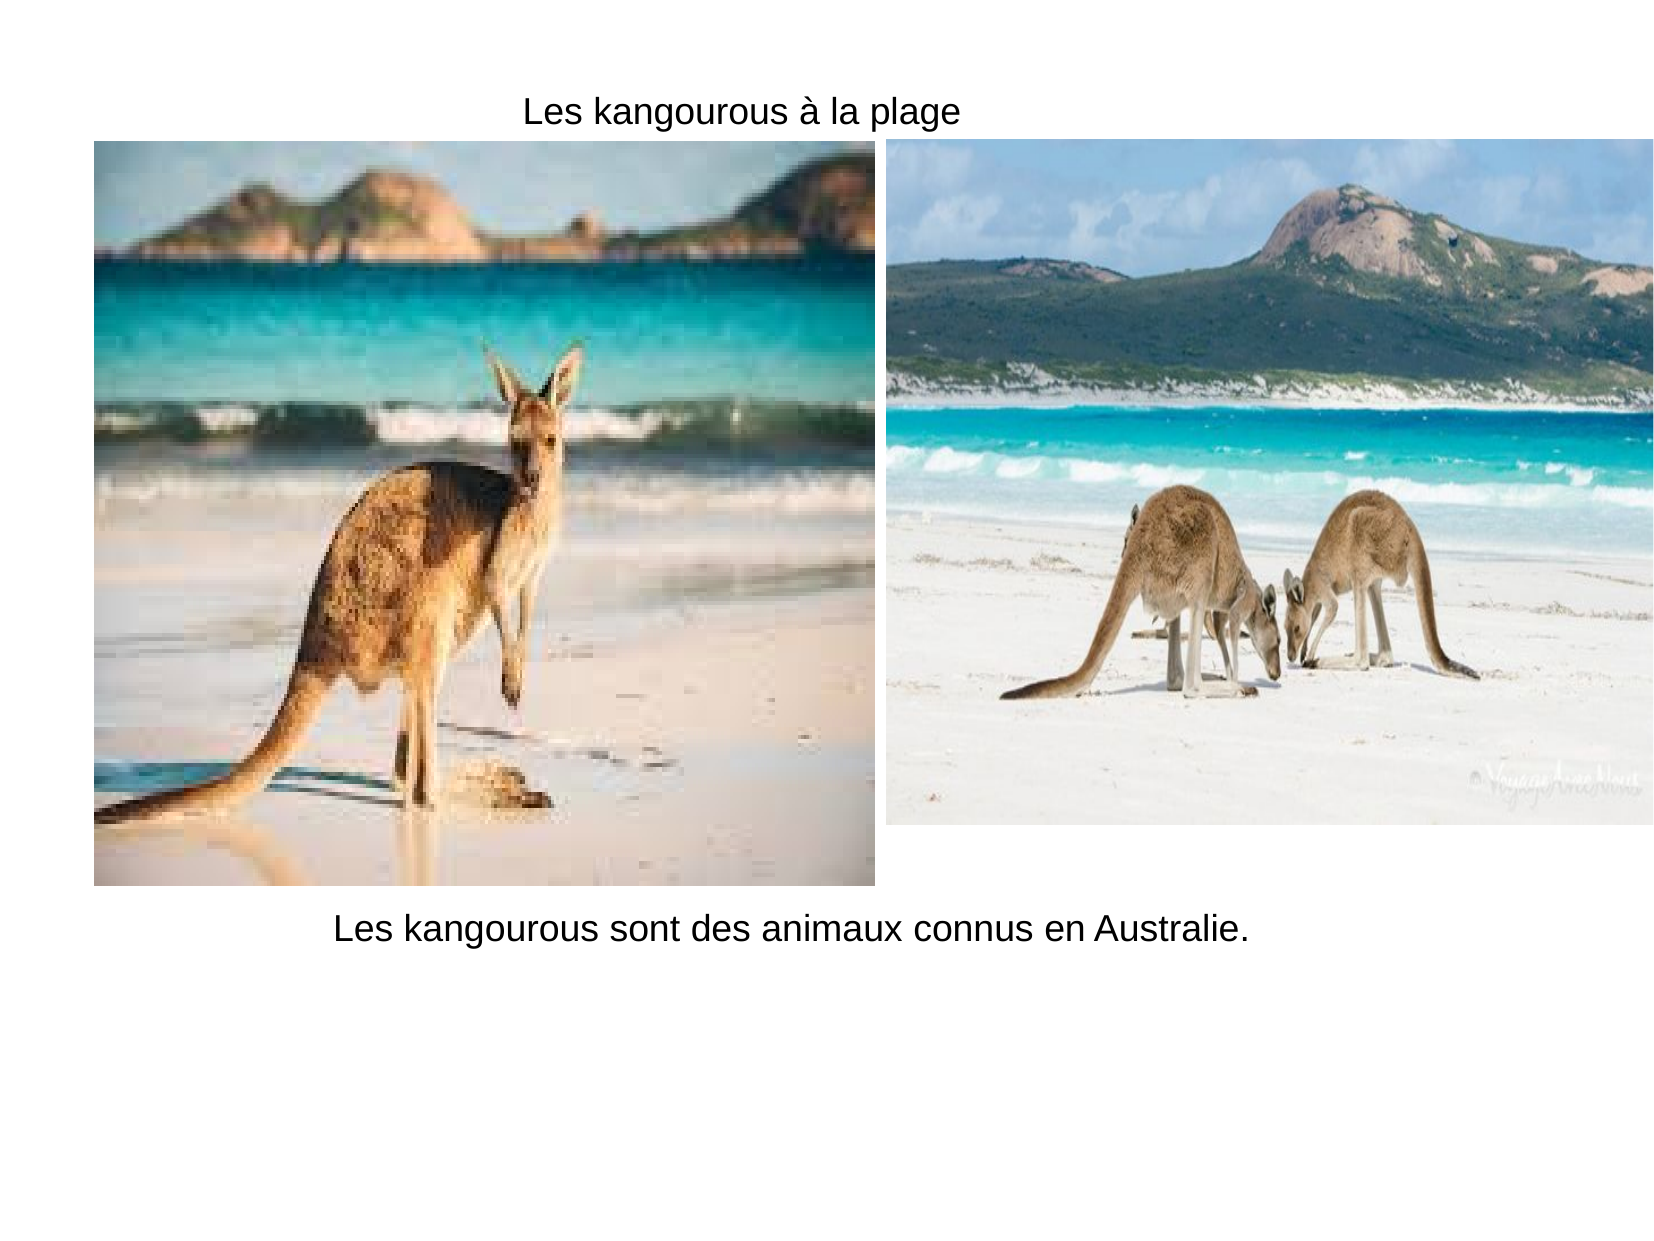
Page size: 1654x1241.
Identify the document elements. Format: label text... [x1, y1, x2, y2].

text_box Les kangourous sont des animaux connus en Australie. [318, 899, 1276, 957]
picture [94, 139, 1654, 886]
text_box Les kangourous à la plage [507, 82, 977, 140]
